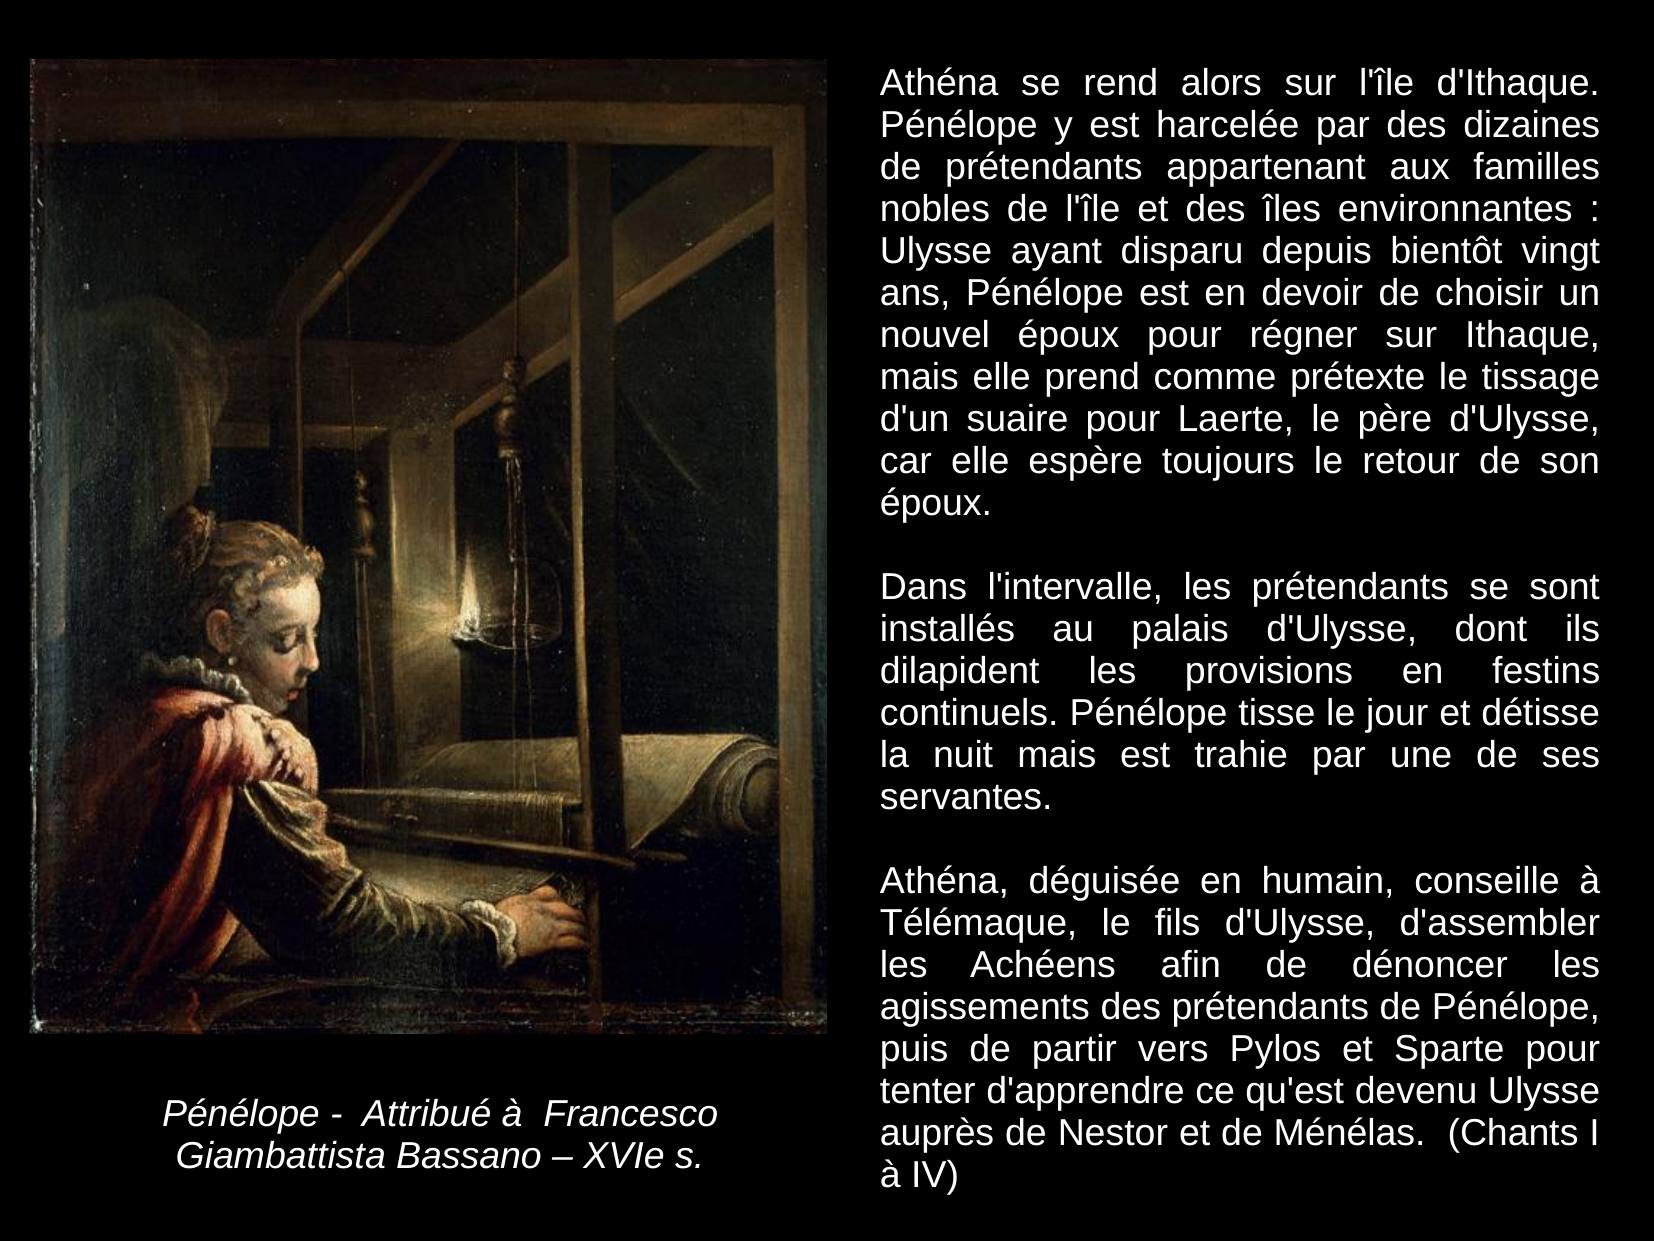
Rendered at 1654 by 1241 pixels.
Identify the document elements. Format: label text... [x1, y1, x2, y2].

title Athéna se rend alors sur l'île d'Ithaque. Pénélope y est harcelée par des dizaines de prétendants appartenant aux familles nobles de l'île et des îles environnantes : Ulysse ayant disparu depuis bientôt vingt ans, Pénélope est en devoir de choisir un nouvel époux pour régner sur Ithaque, mais elle prend comme prétexte le tissage d'un suaire pour Laerte, le père d'Ulysse, car elle espère toujours le retour de son époux. Dans l'intervalle, les prétendants se sont installés au palais d'Ulysse, dont ils dilapident les provisions en festins continuels. Pénélope tisse le jour et détisse la nuit mais est trahie par une de ses servantes. Athéna, déguisée en humain, conseille à Télémaque, le fils d'Ulysse, d'assembler les Achéens afin de dénoncer les agissements des prétendants de Pénélope, puis de partir vers Pylos et Sparte pour tenter d'apprendre ce qu'est devenu Ulysse auprès de Nestor et de Ménélas. (Chants I à IV) [879, 60, 1601, 1196]
text_box [0, 0, 1654, 1241]
list Pénélope - Attribué à Francesco Giambattista Bassano – XVIe s. [41, 1092, 768, 1187]
picture [29, 59, 827, 1034]
